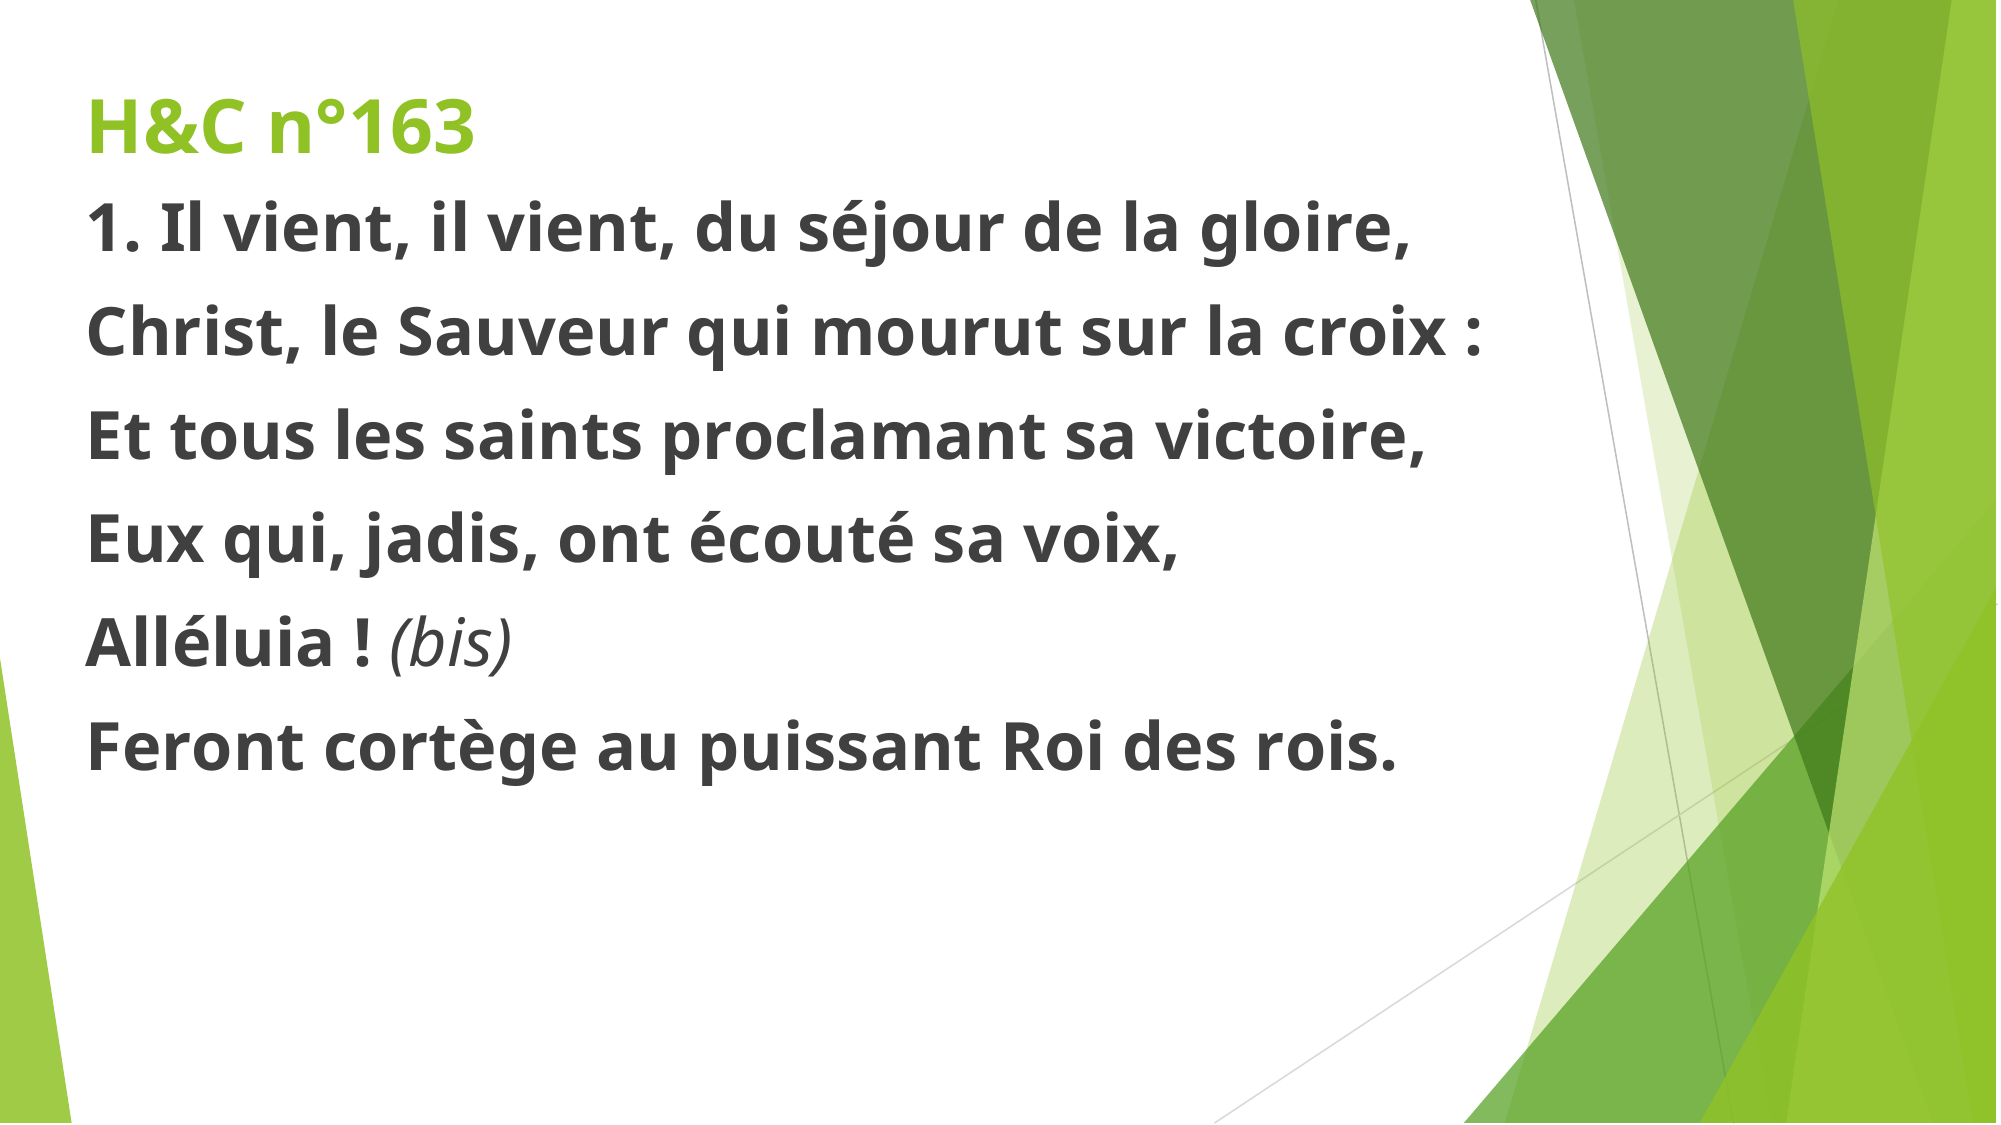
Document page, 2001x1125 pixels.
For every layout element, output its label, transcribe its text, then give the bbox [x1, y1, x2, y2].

text_box 1. Il vient, il vient, du séjour de la gloire, Christ, le Sauveur qui mourut sur la croix : Et tous les saints proclamant sa victoire, Eux qui, jadis, ont écouté sa voix, Alléluia ! (bis) Feront cortège au puissant Roi des rois. [70, 165, 2001, 1037]
text_box H&C n°163 [70, 70, 1522, 165]
